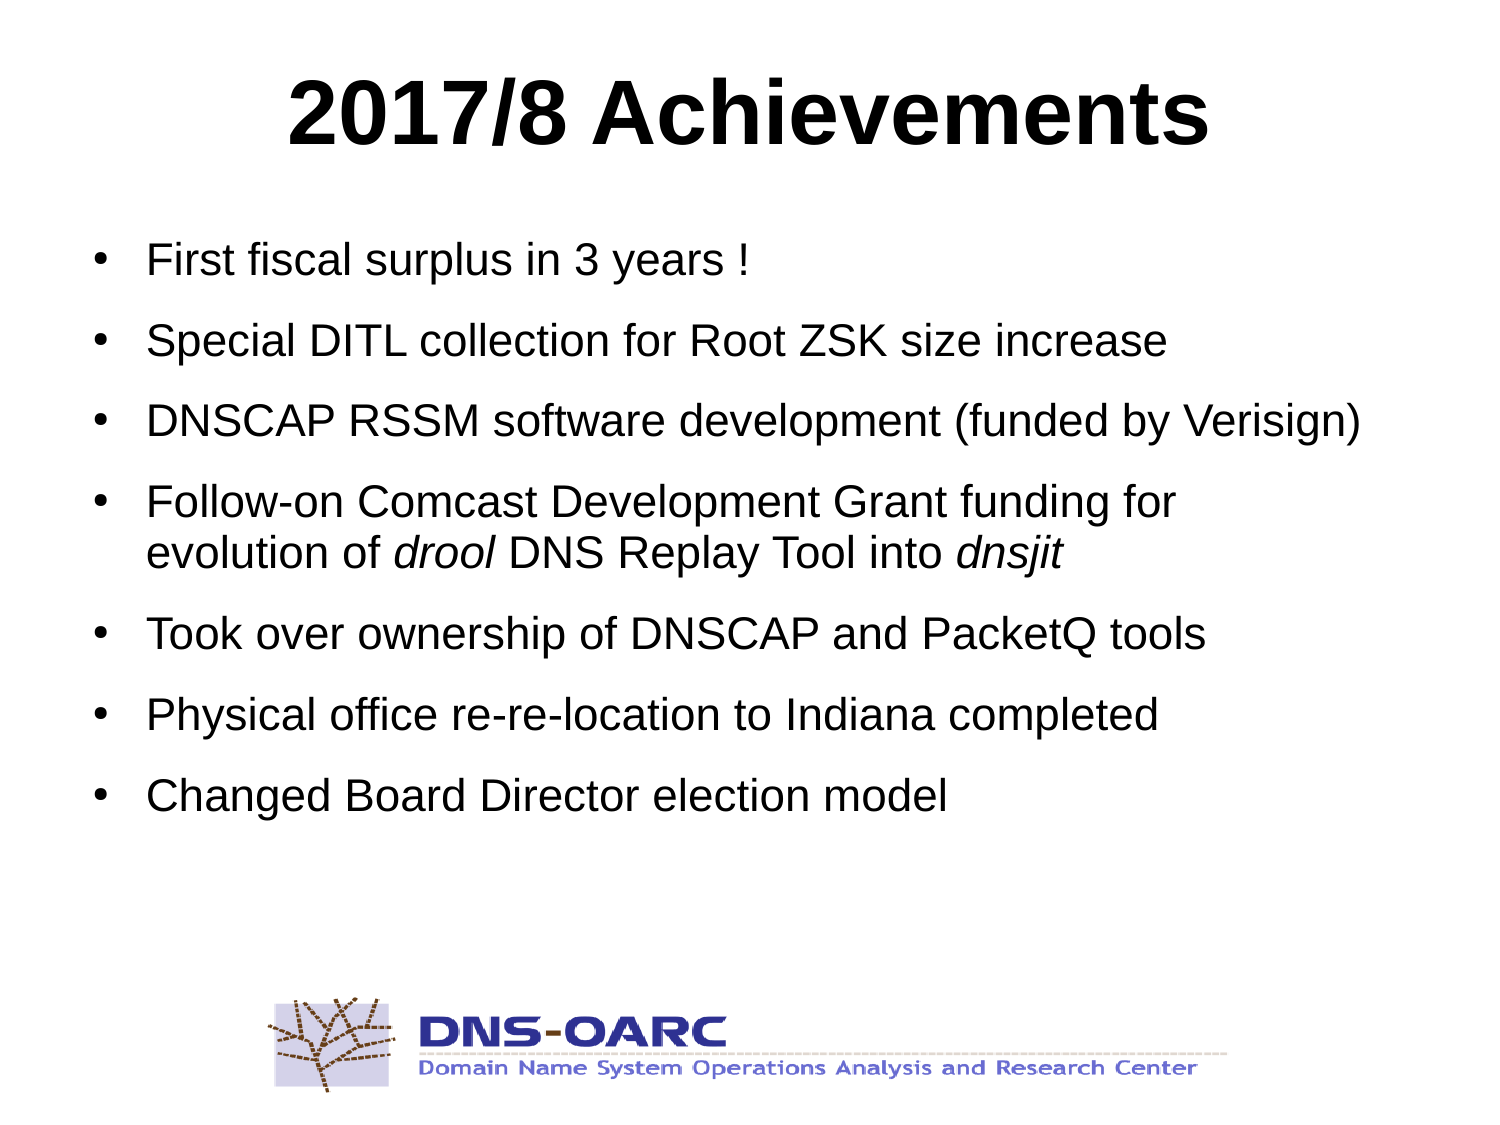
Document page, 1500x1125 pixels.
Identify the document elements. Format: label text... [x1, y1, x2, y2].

picture [214, 991, 1259, 1099]
title 2017/8 Achievements [75, 44, 1425, 180]
list First fiscal surplus in 3 years ! Special DITL collection for Root ZSK size increase DNSCAP RSSM software development (funded by Verisign) Follow-on Comcast Development Grant funding for evolution of drool DNS Replay Tool into dnsjit Took over ownership of DNSCAP and PacketQ tools Physical office re-re-location to Indiana completed Changed Board Director election model [75, 233, 1425, 887]
